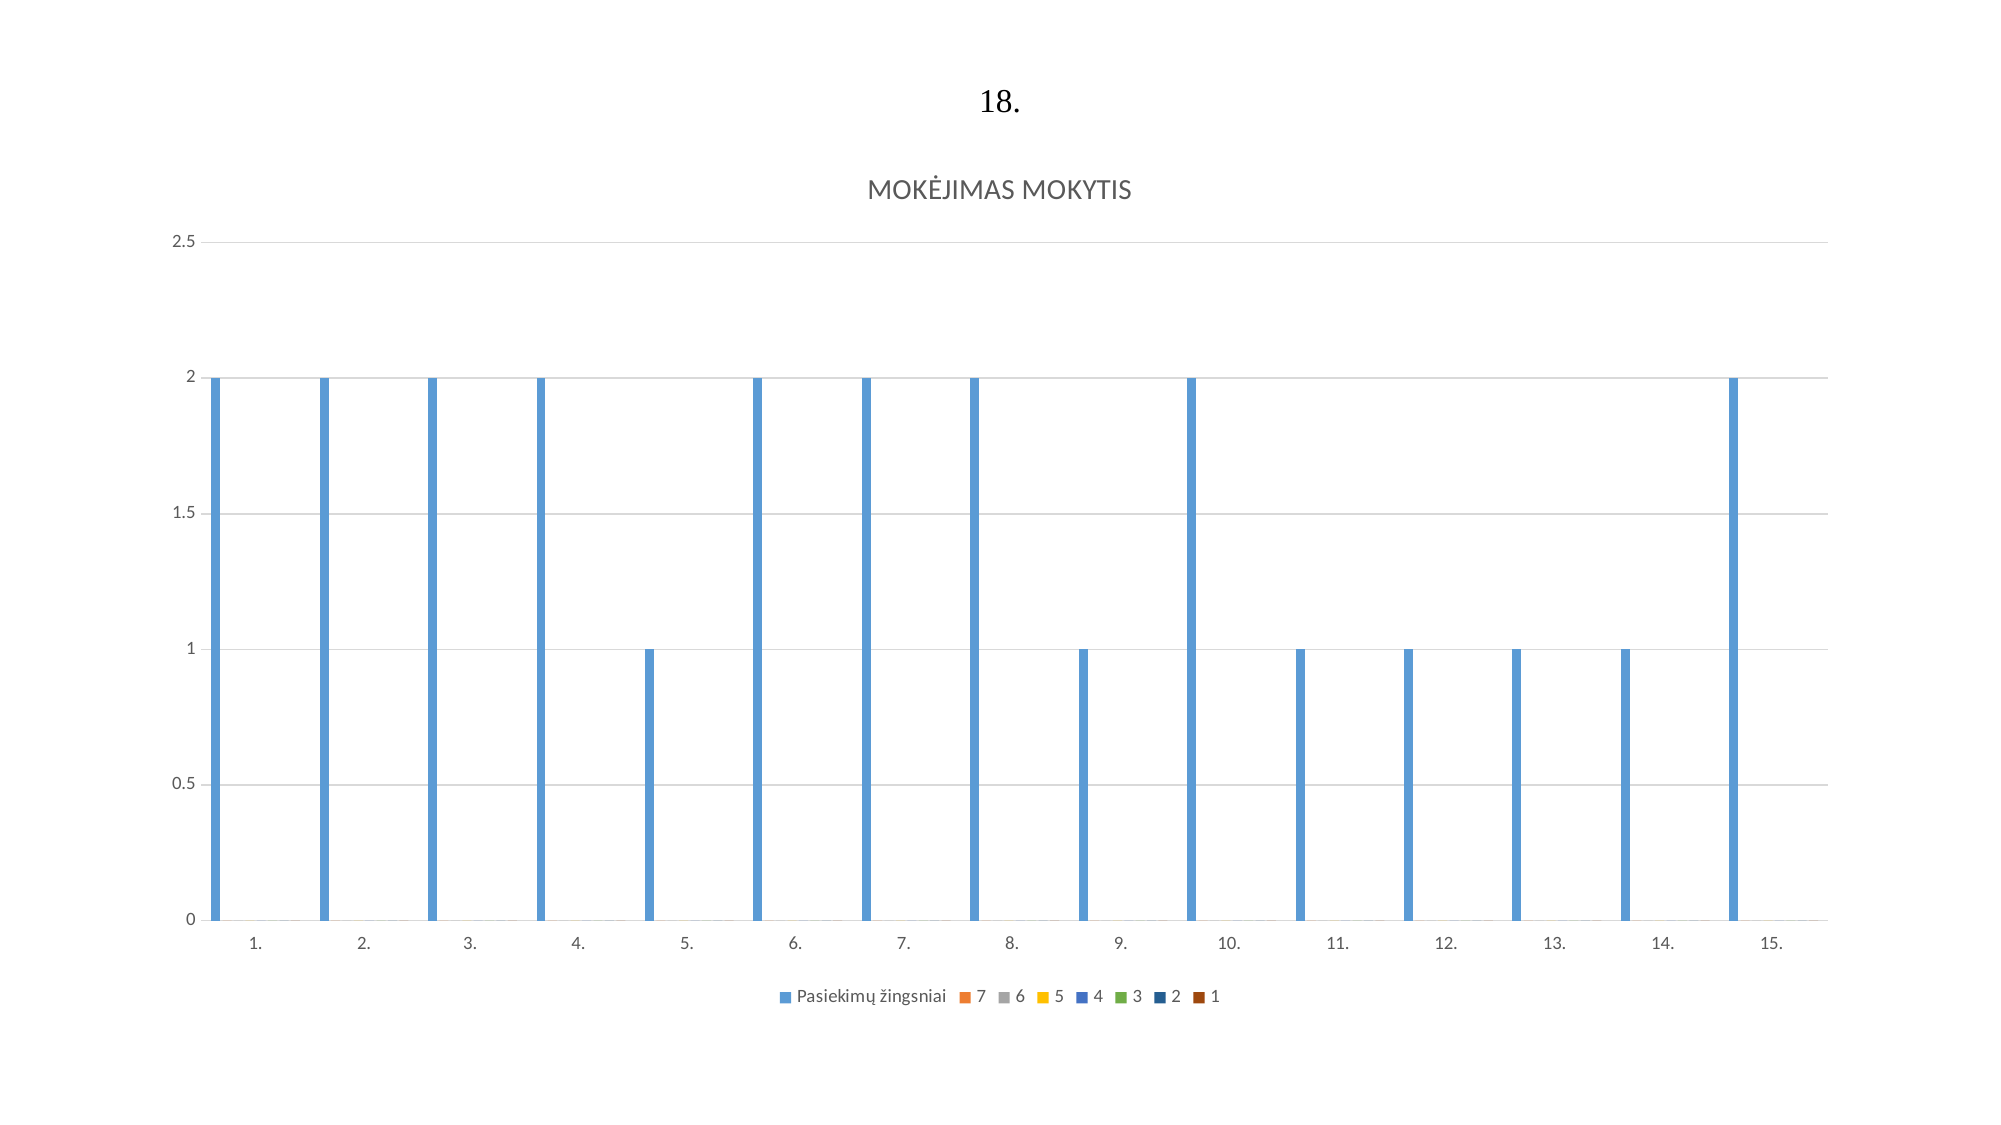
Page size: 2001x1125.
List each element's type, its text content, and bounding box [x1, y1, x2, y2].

chart [137, 143, 1863, 1014]
title 18. [137, 59, 1863, 143]
